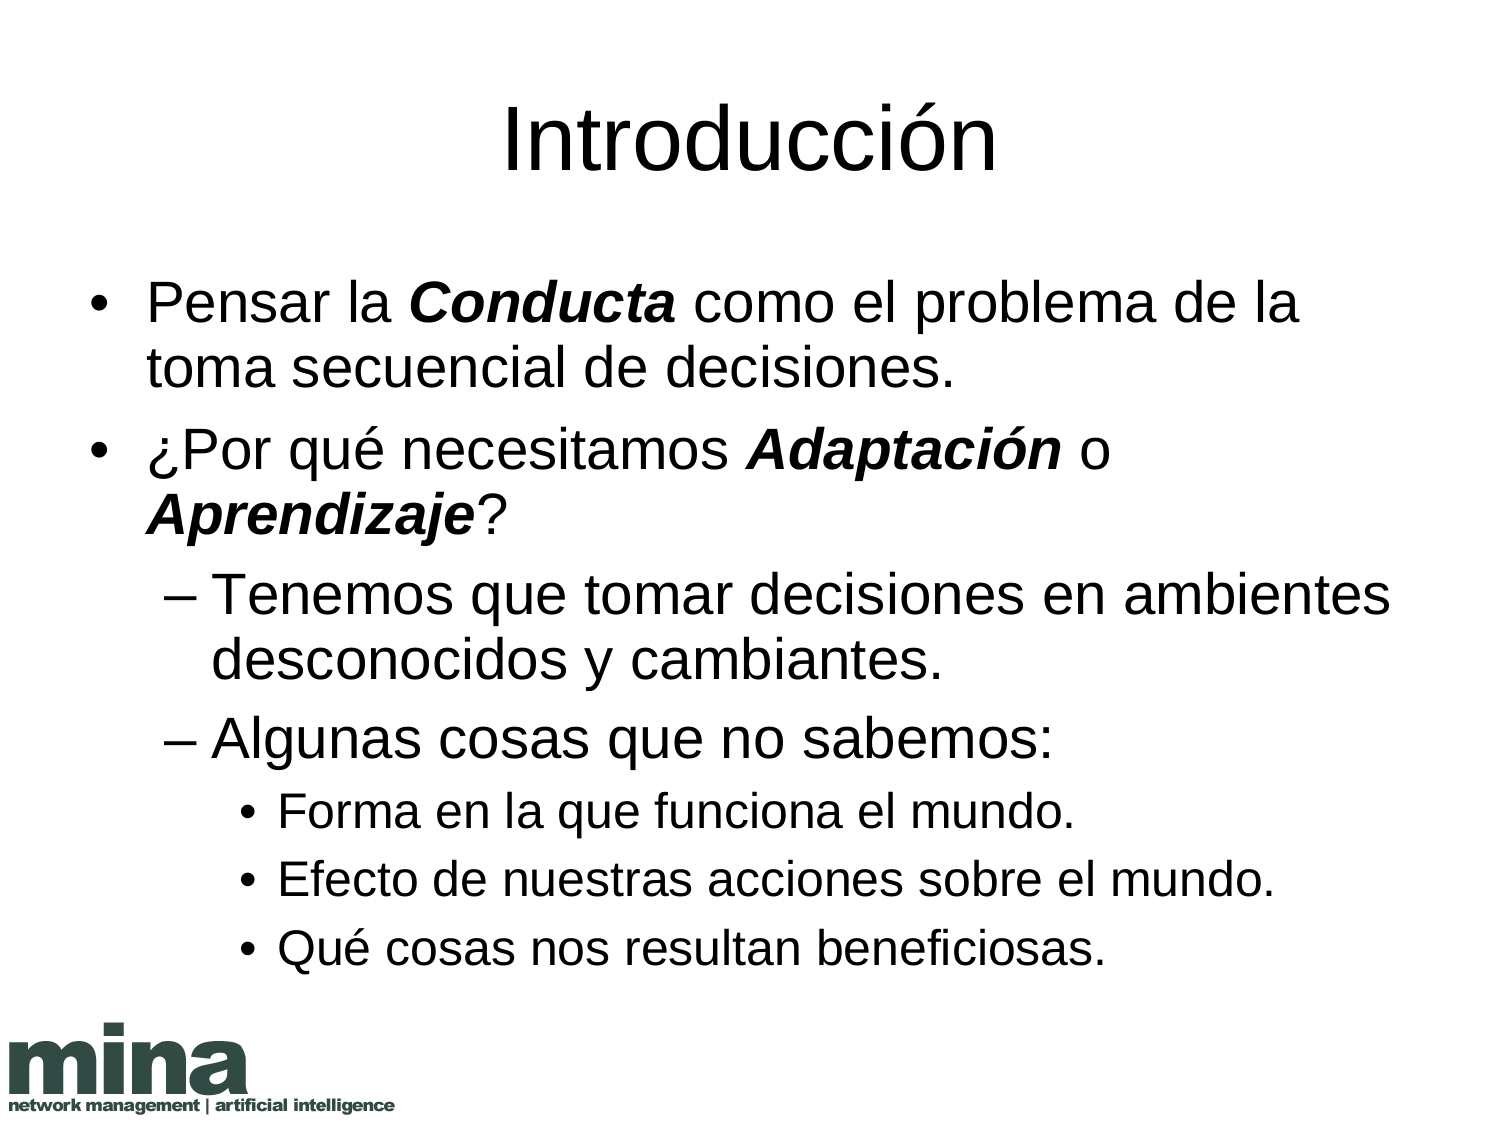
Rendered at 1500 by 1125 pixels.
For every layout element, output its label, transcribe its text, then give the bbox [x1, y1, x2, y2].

list Pensar la Conducta como el problema de la toma secuencial de decisiones. ¿Por qué necesitamos Adaptación o Aprendizaje? Tenemos que tomar decisiones en ambientes desconocidos y cambiantes. Algunas cosas que no sabemos: Forma en la que funciona el mundo. Efecto de nuestras acciones sobre el mundo. Qué cosas nos resultan beneficiosas. [75, 262, 1426, 1006]
picture [0, 1016, 402, 1119]
title Introducción [75, 45, 1426, 233]
